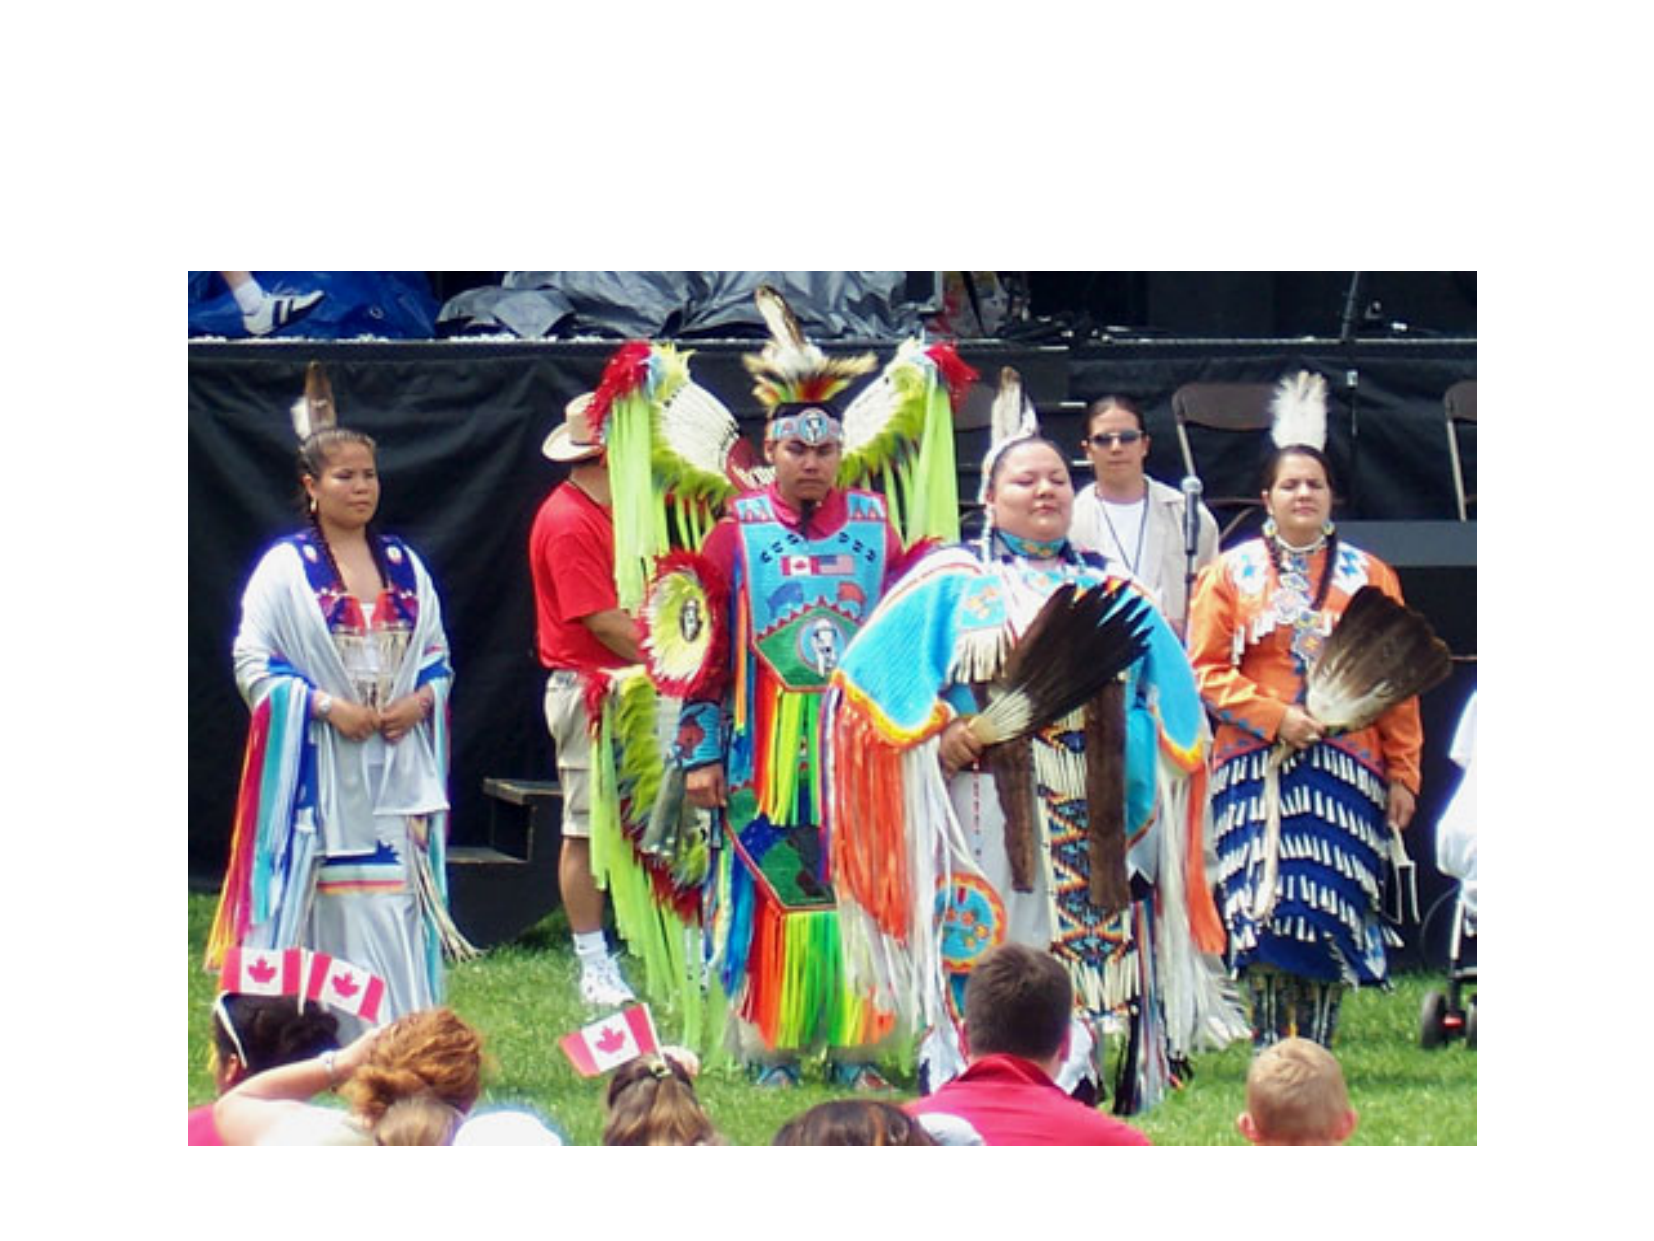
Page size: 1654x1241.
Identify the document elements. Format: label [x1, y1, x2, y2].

picture [188, 271, 1477, 1146]
